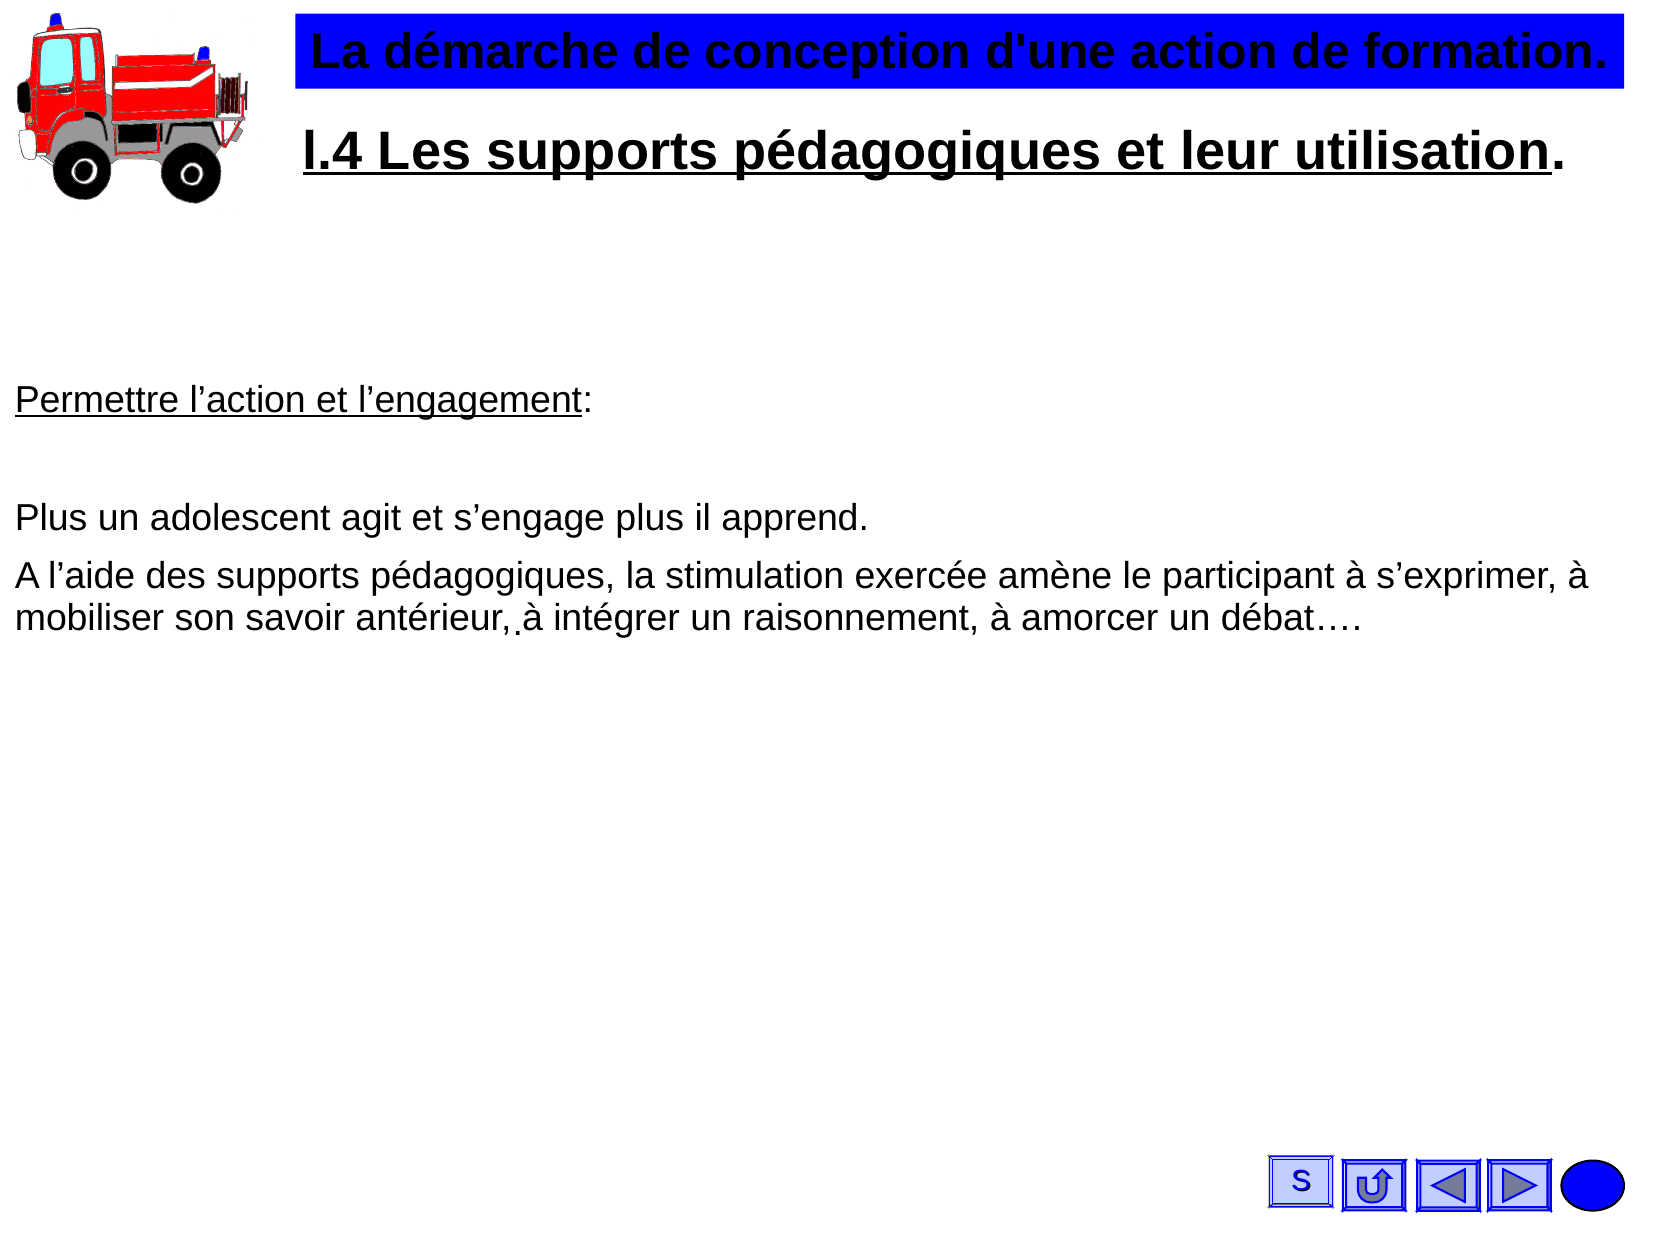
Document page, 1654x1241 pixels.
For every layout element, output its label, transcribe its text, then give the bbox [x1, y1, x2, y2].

text_box [1561, 1160, 1625, 1211]
text_box l.4 Les supports pédagogiques et leur utilisation. [287, 112, 1583, 189]
picture [8, 8, 257, 216]
text_box Permettre l’action et l’engagement: Plus un adolescent agit et s’engage plus il apprend. A l’aide des supports pédagogiques, la stimulation exercée amène le participant à s’exprimer, à mobiliser son savoir antérieur, à intégrer un raisonnement, à amorcer un débat…. [0, 371, 1654, 768]
text_box La démarche de conception d'une action de formation. [295, 13, 1625, 89]
